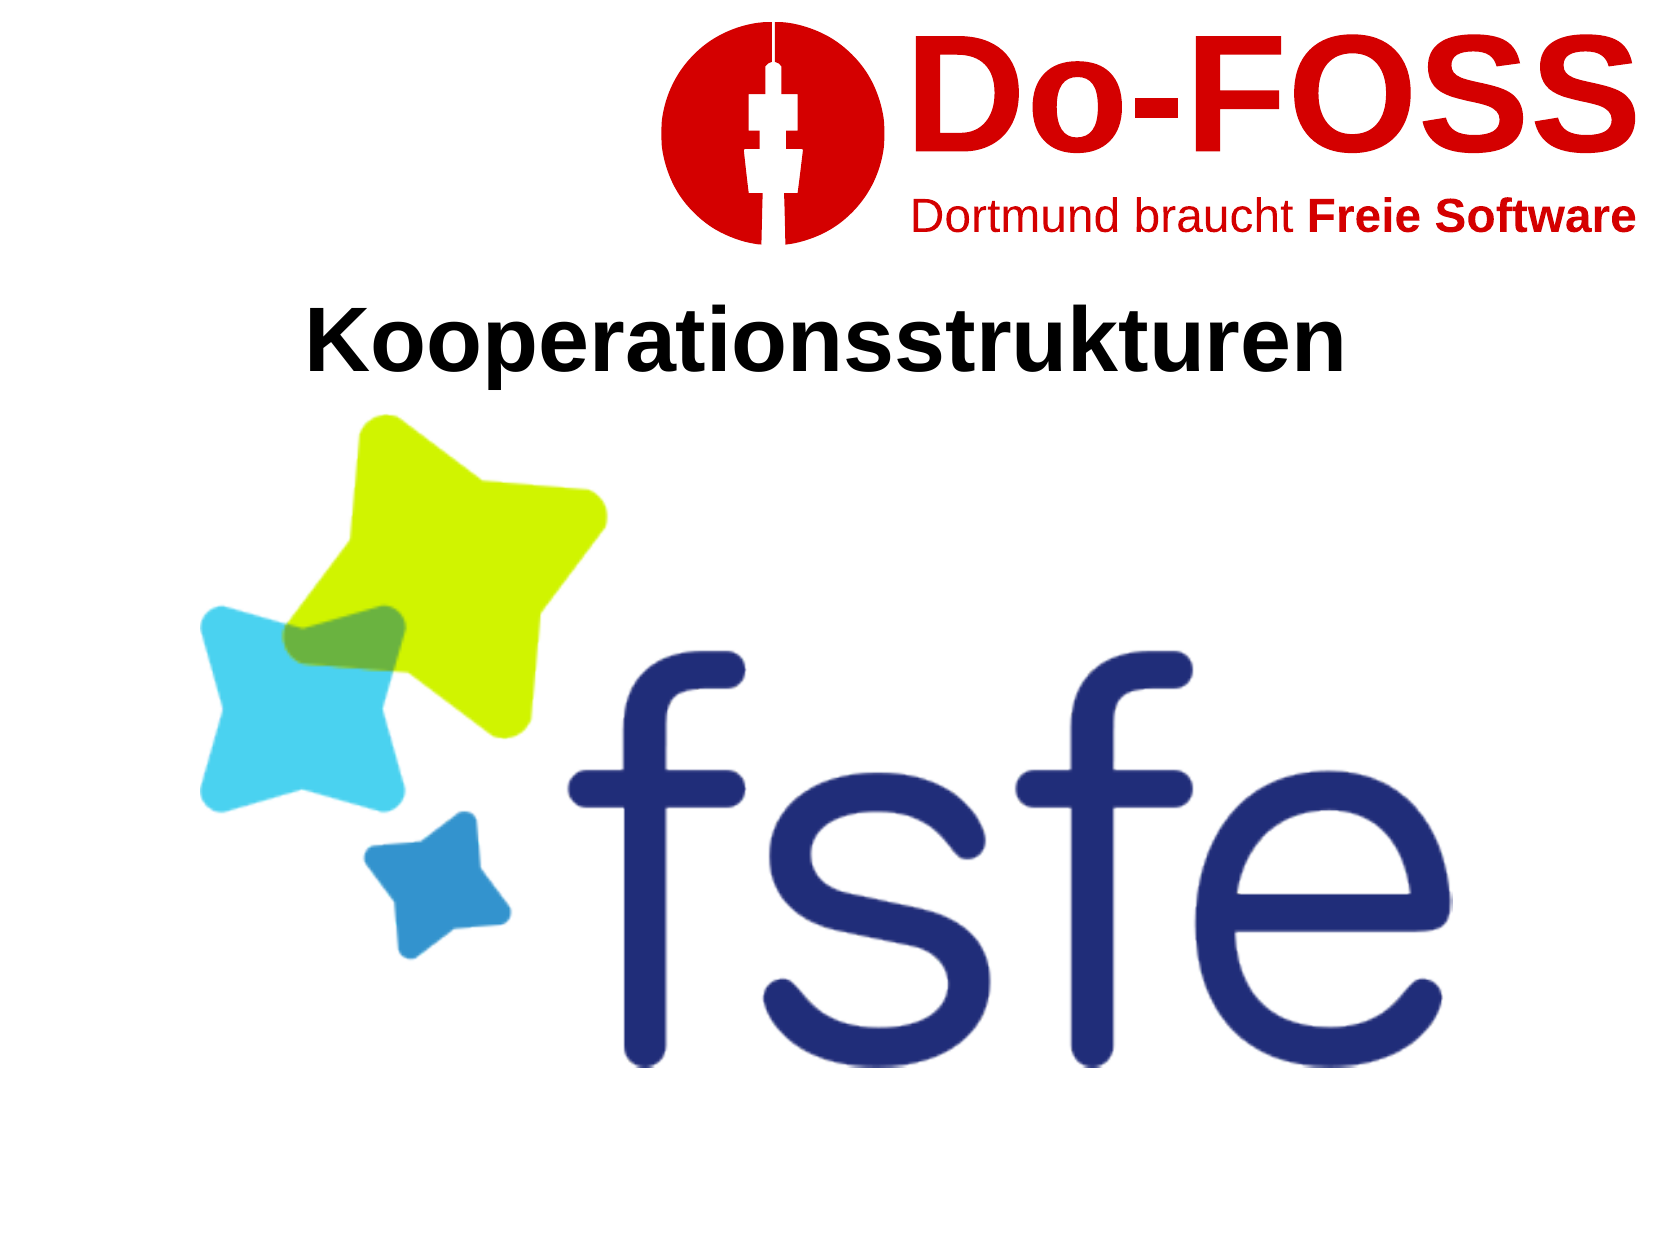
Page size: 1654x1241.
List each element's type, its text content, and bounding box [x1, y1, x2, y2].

title Kooperationsstrukturen [82, 236, 1571, 444]
picture [200, 413, 1453, 1068]
